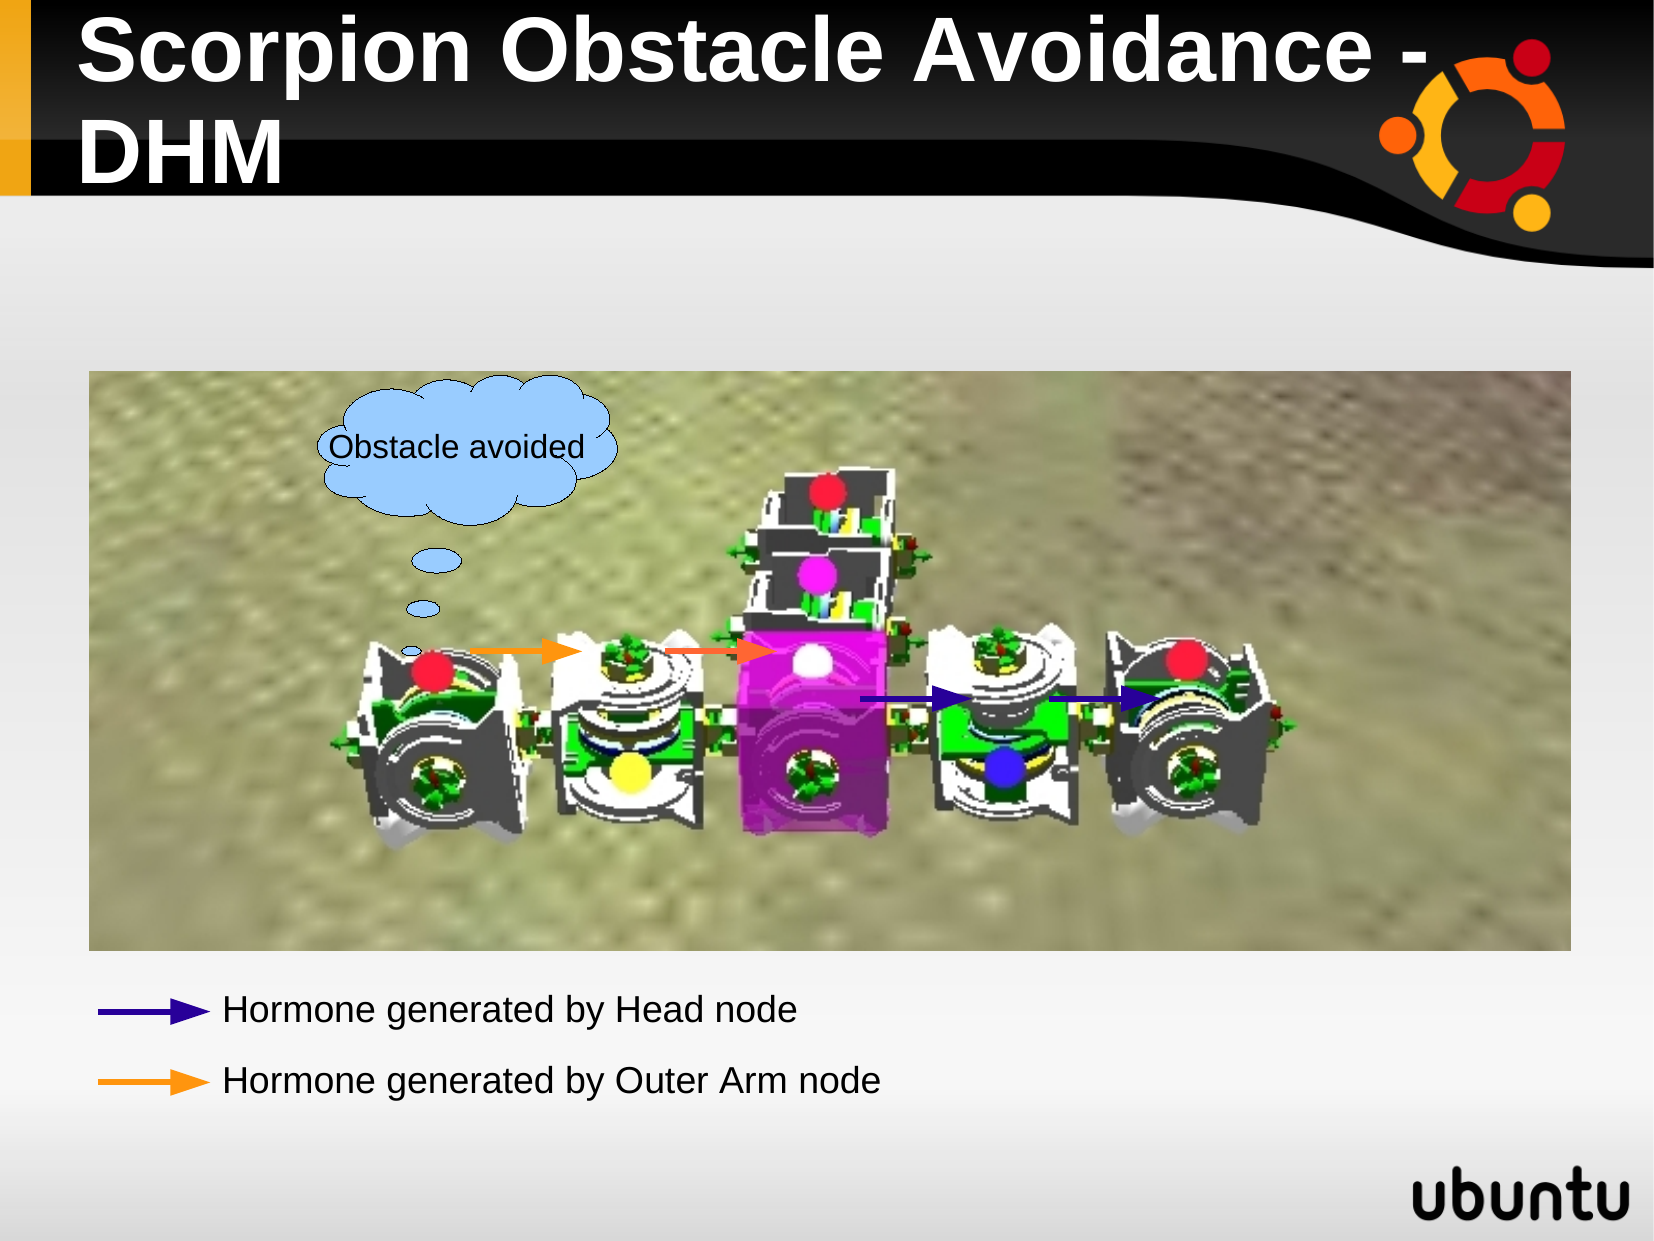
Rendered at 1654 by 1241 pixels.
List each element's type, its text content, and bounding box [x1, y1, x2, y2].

text_box Hormone generated by Outer Arm node [207, 1051, 920, 1109]
text_box Obstacle avoided [406, 600, 440, 618]
title Scorpion Obstacle Avoidance - DHM [76, 0, 1565, 204]
text_box Obstacle avoided [317, 375, 618, 526]
picture [0, 0, 1654, 1241]
text_box Obstacle avoided [411, 548, 462, 574]
text_box Hormone generated by Head node [207, 980, 920, 1038]
